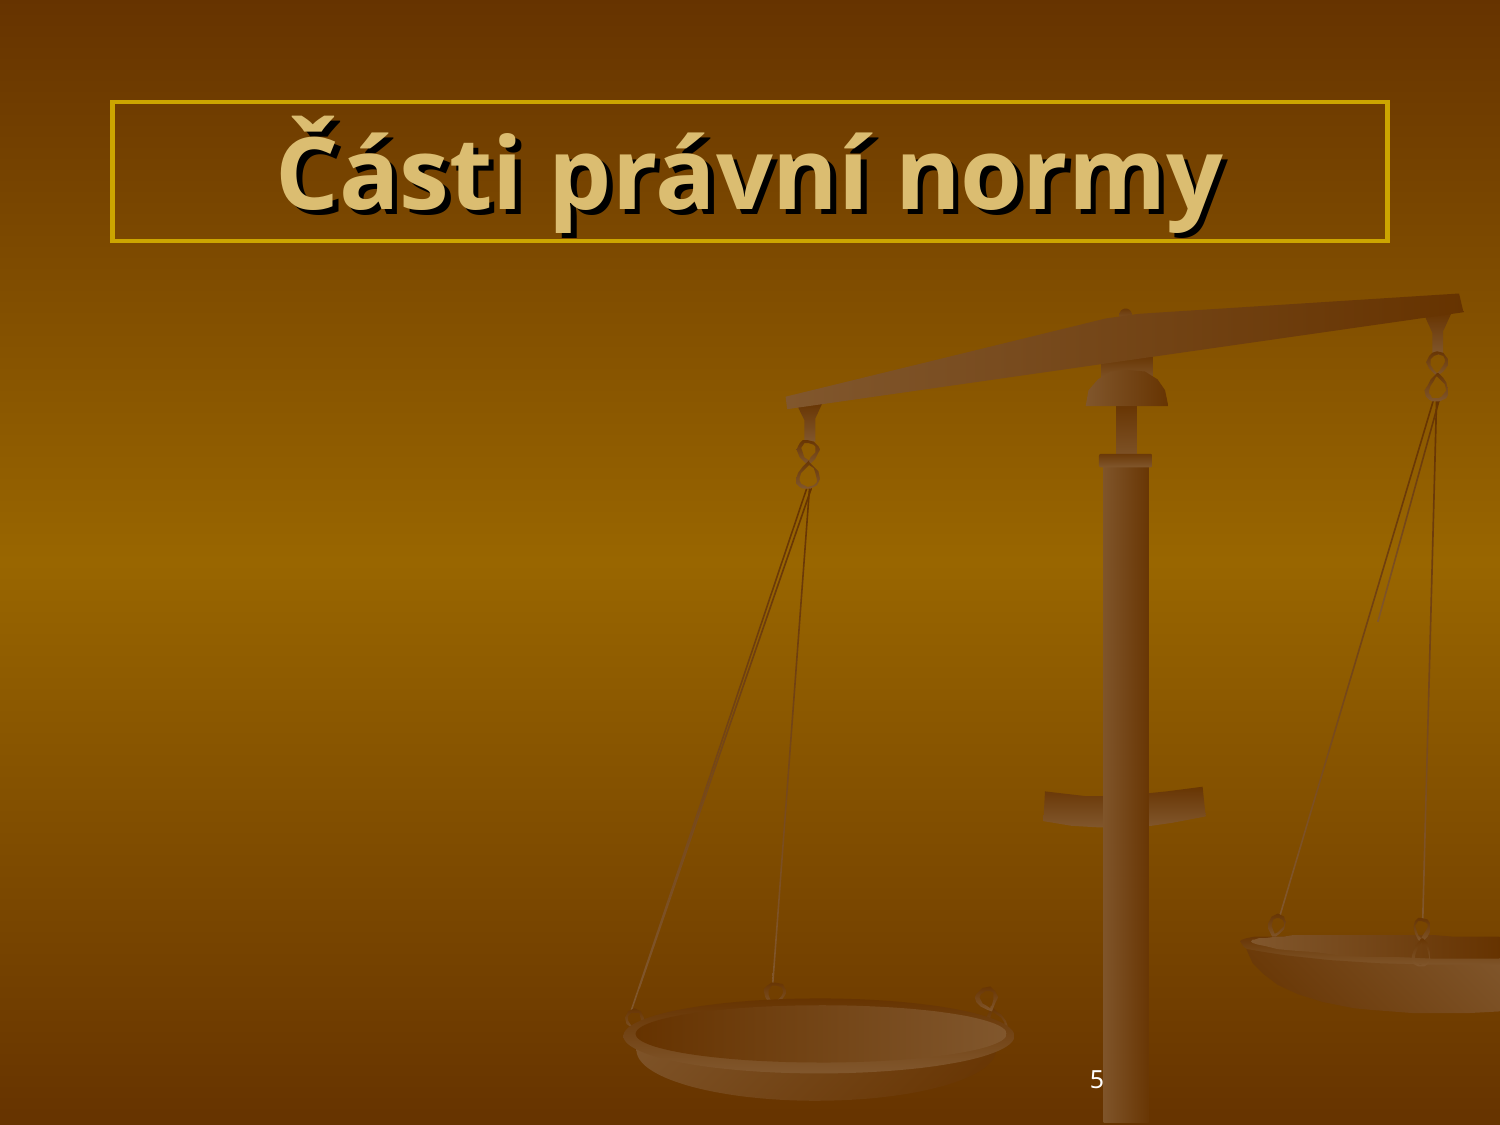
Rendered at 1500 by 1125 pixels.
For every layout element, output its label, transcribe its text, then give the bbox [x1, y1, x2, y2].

text_box [1074, 1029, 1425, 1105]
picture [53, 338, 1436, 913]
title Části právní normy [112, 101, 1388, 242]
